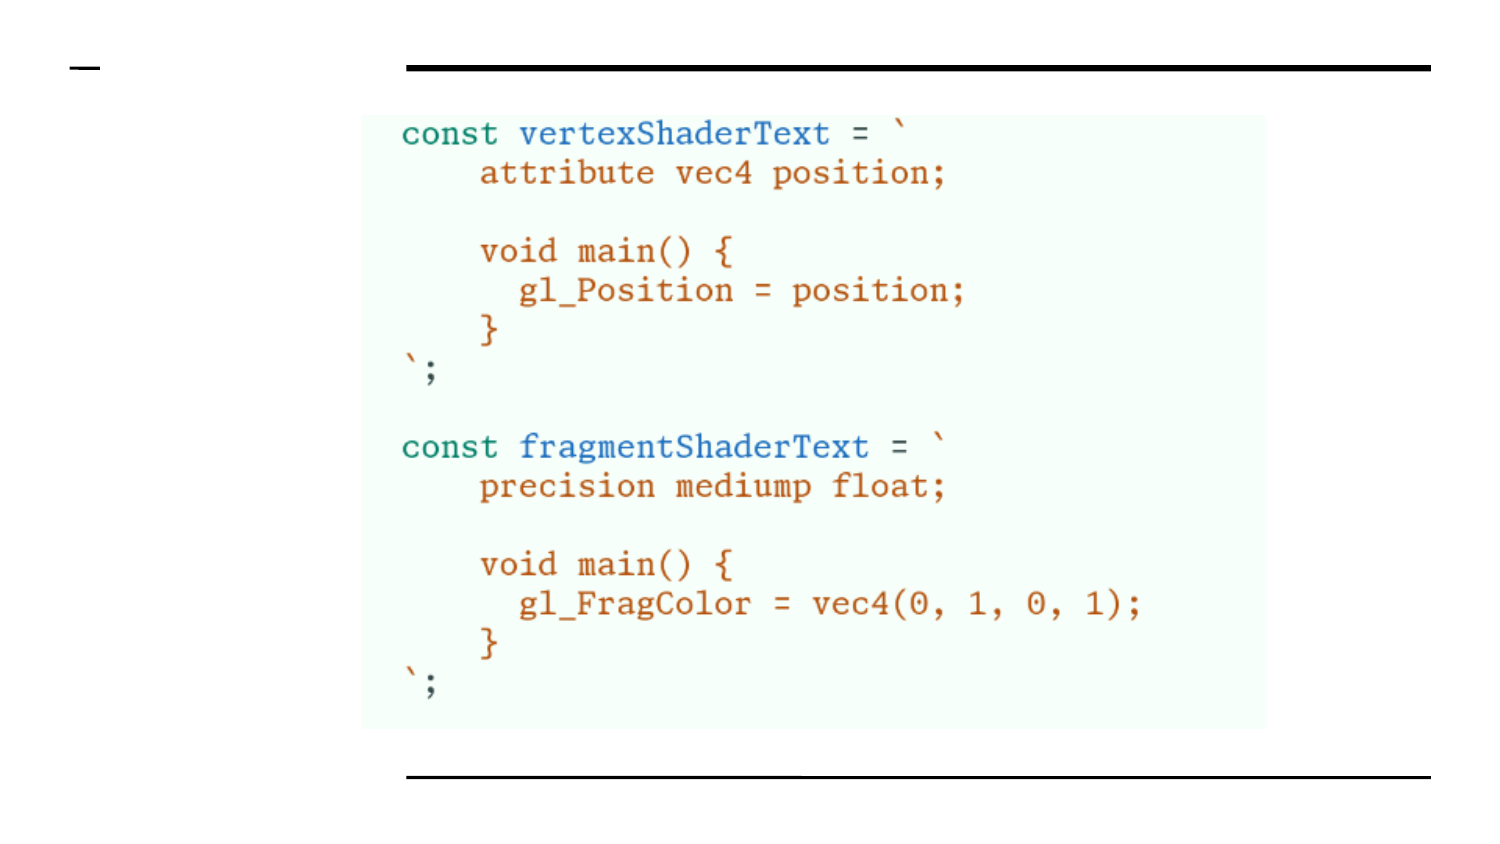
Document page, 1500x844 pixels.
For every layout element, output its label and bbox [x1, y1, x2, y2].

picture [361, 115, 1266, 729]
